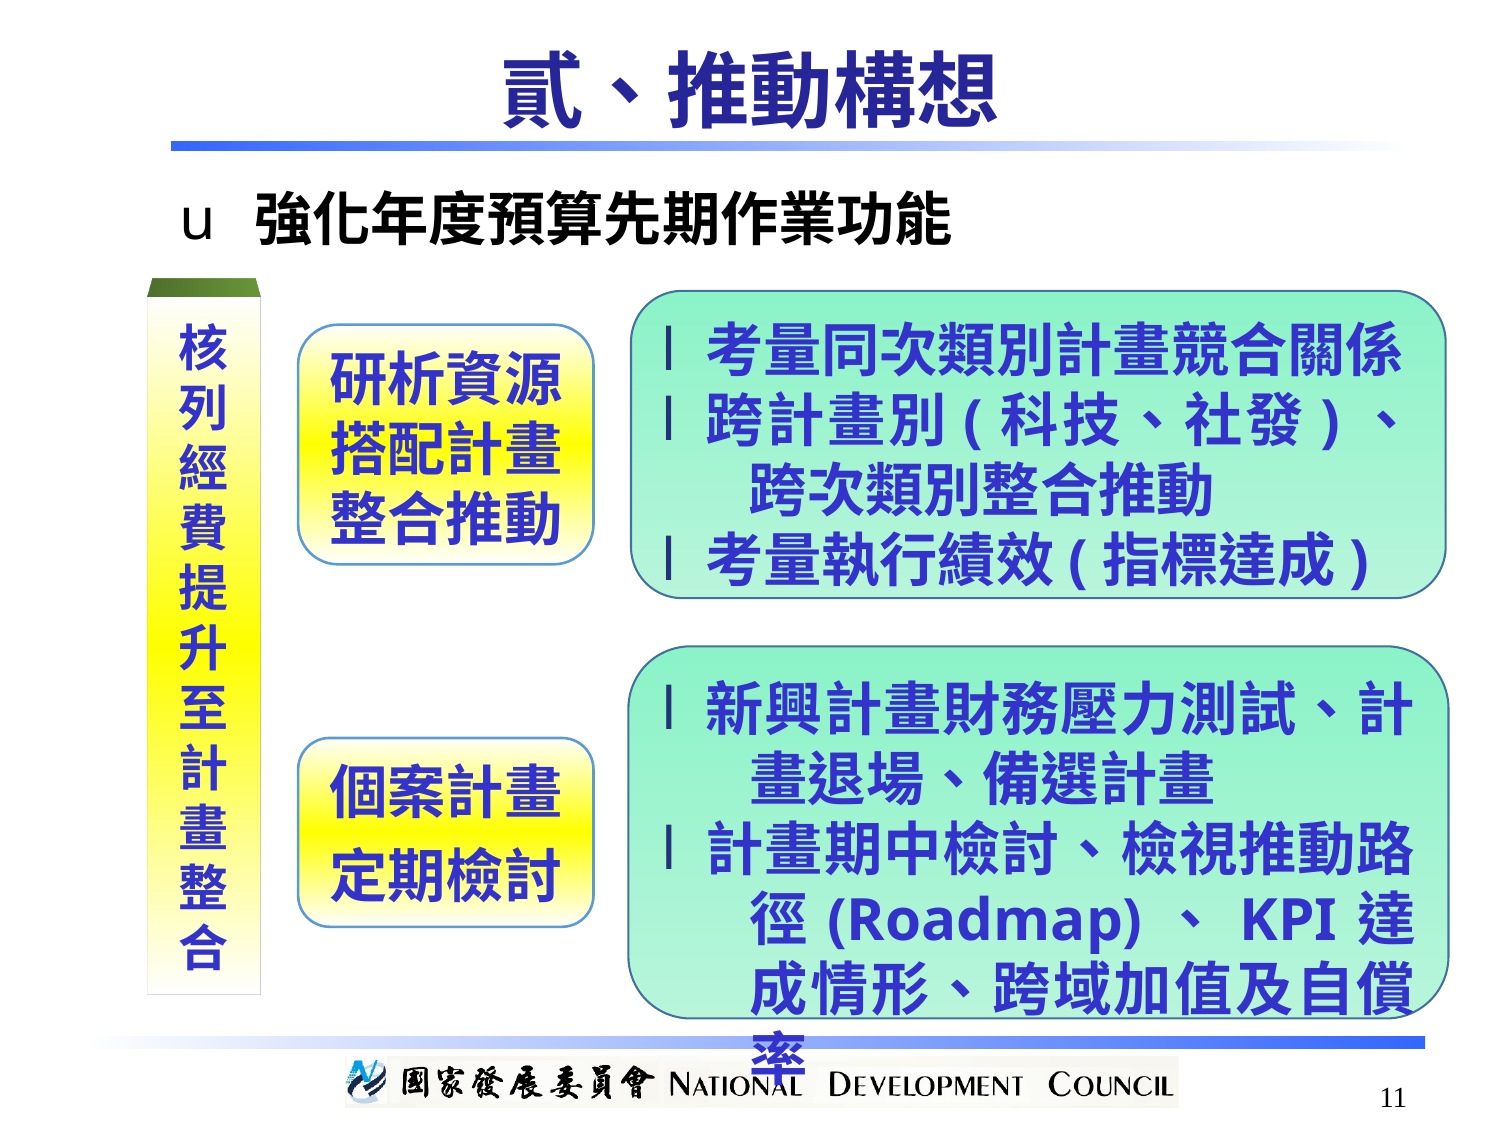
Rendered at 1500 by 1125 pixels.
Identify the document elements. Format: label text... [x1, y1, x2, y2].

text_box 18 [1259, 1036, 1263, 1048]
text_box 研析資源搭配計畫整合推動 [298, 324, 594, 565]
text_box 強化年度預算先期作業功能 [164, 154, 1365, 259]
text_box 11 [1352, 1036, 1356, 1048]
text_box 新興計畫財務壓力測試、計畫退場、備選計畫 計畫期中檢討、檢視推動路徑(Roadmap)、KPI達成情形、跨域加值及自償率 [628, 646, 1449, 1019]
text_box 貳、推動構想 [0, 31, 1500, 146]
text_box 個案計畫 定期檢討 [298, 737, 594, 927]
text_box 11 [1378, 1036, 1382, 1048]
text_box 11 [1364, 1070, 1490, 1106]
text_box 考量同次類別計畫競合關係 跨計畫別(科技、社發)、跨次類別整合推動 考量執行績效(指標達成) [631, 290, 1446, 599]
